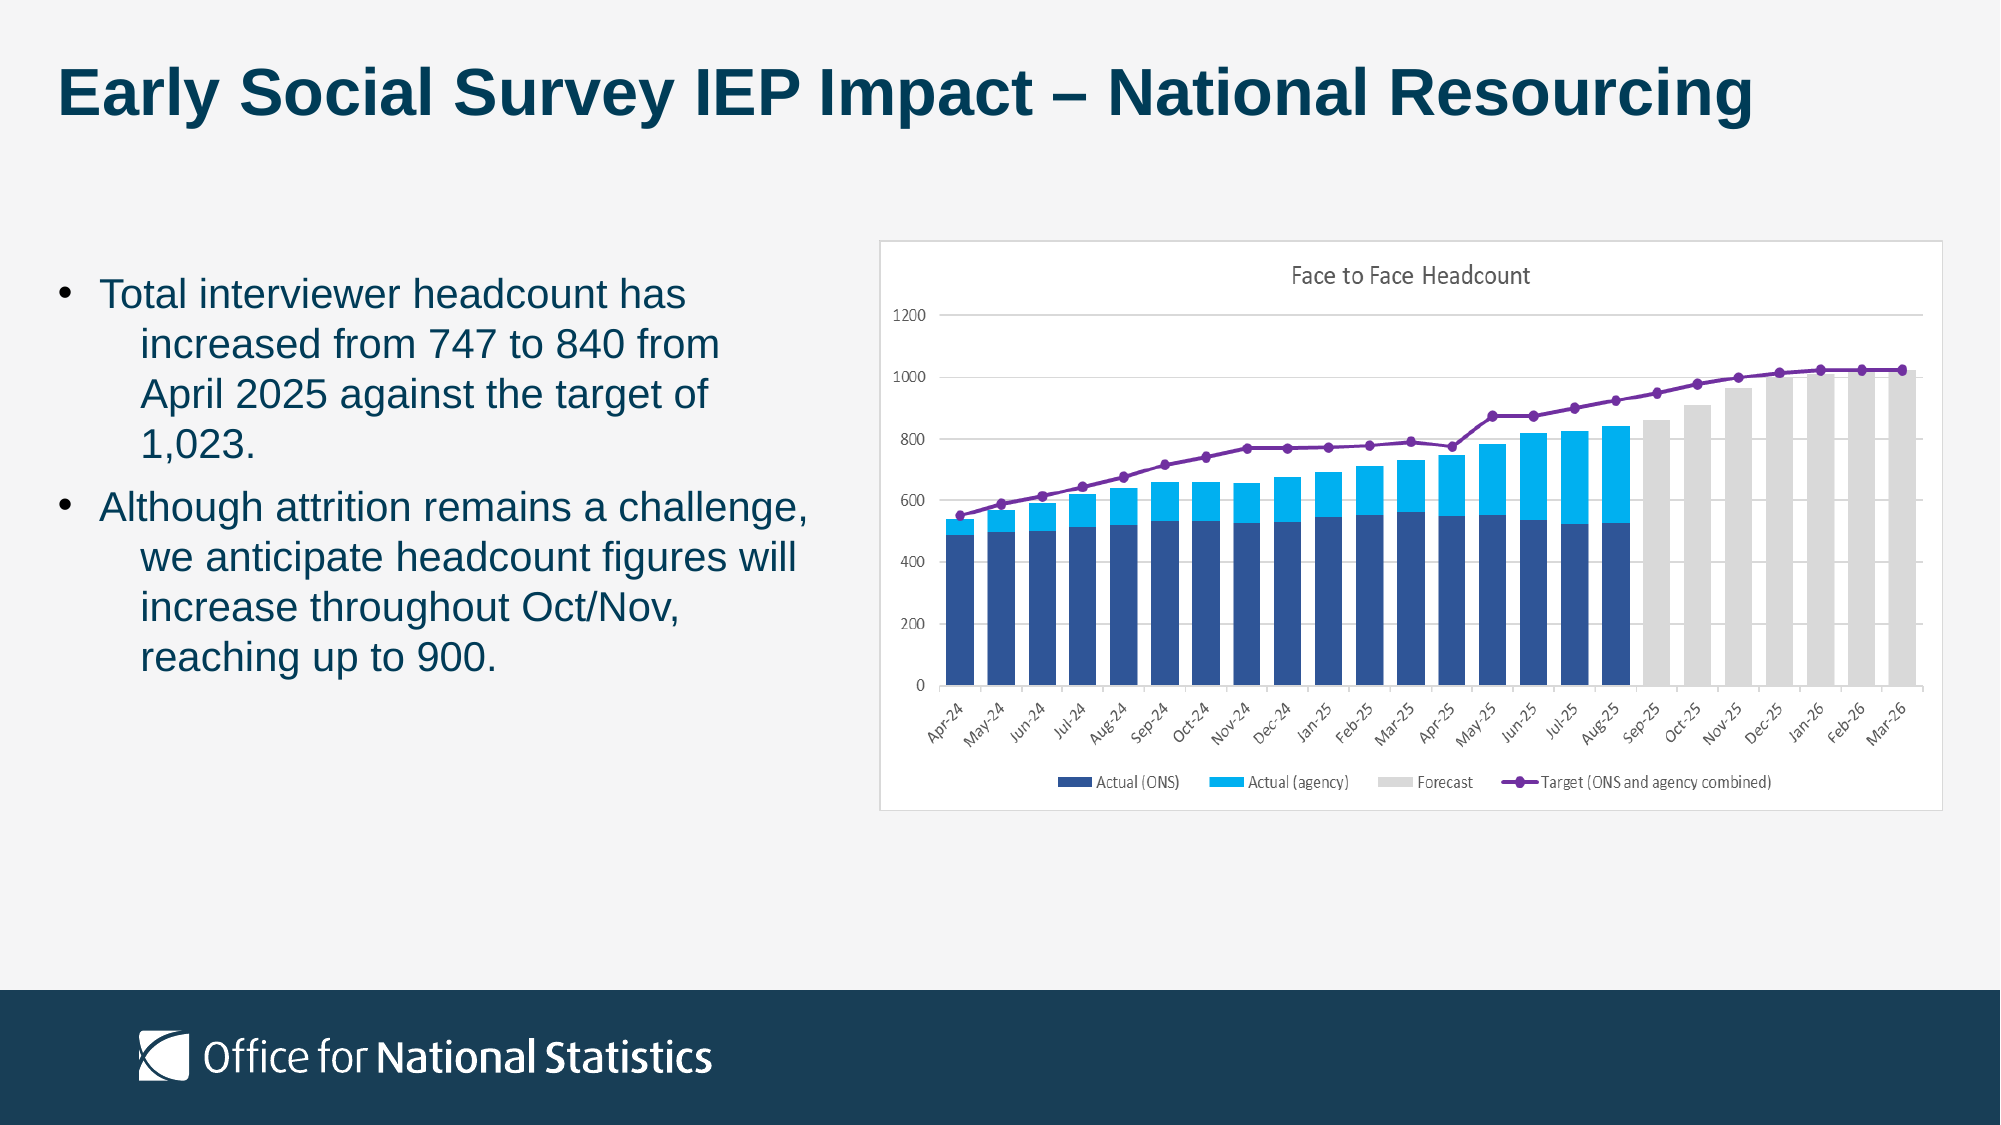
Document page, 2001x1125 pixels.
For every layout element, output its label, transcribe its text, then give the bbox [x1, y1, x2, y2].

picture [879, 240, 1943, 811]
list Total interviewer headcount has increased from 747 to 840 from April 2025 against the target of 1,023. Although attrition remains a challenge, we anticipate headcount figures will increase throughout Oct/Nov, reaching up to 900. [57, 266, 811, 934]
title Early Social Survey IEP Impact – National Resourcing [57, 54, 1783, 142]
